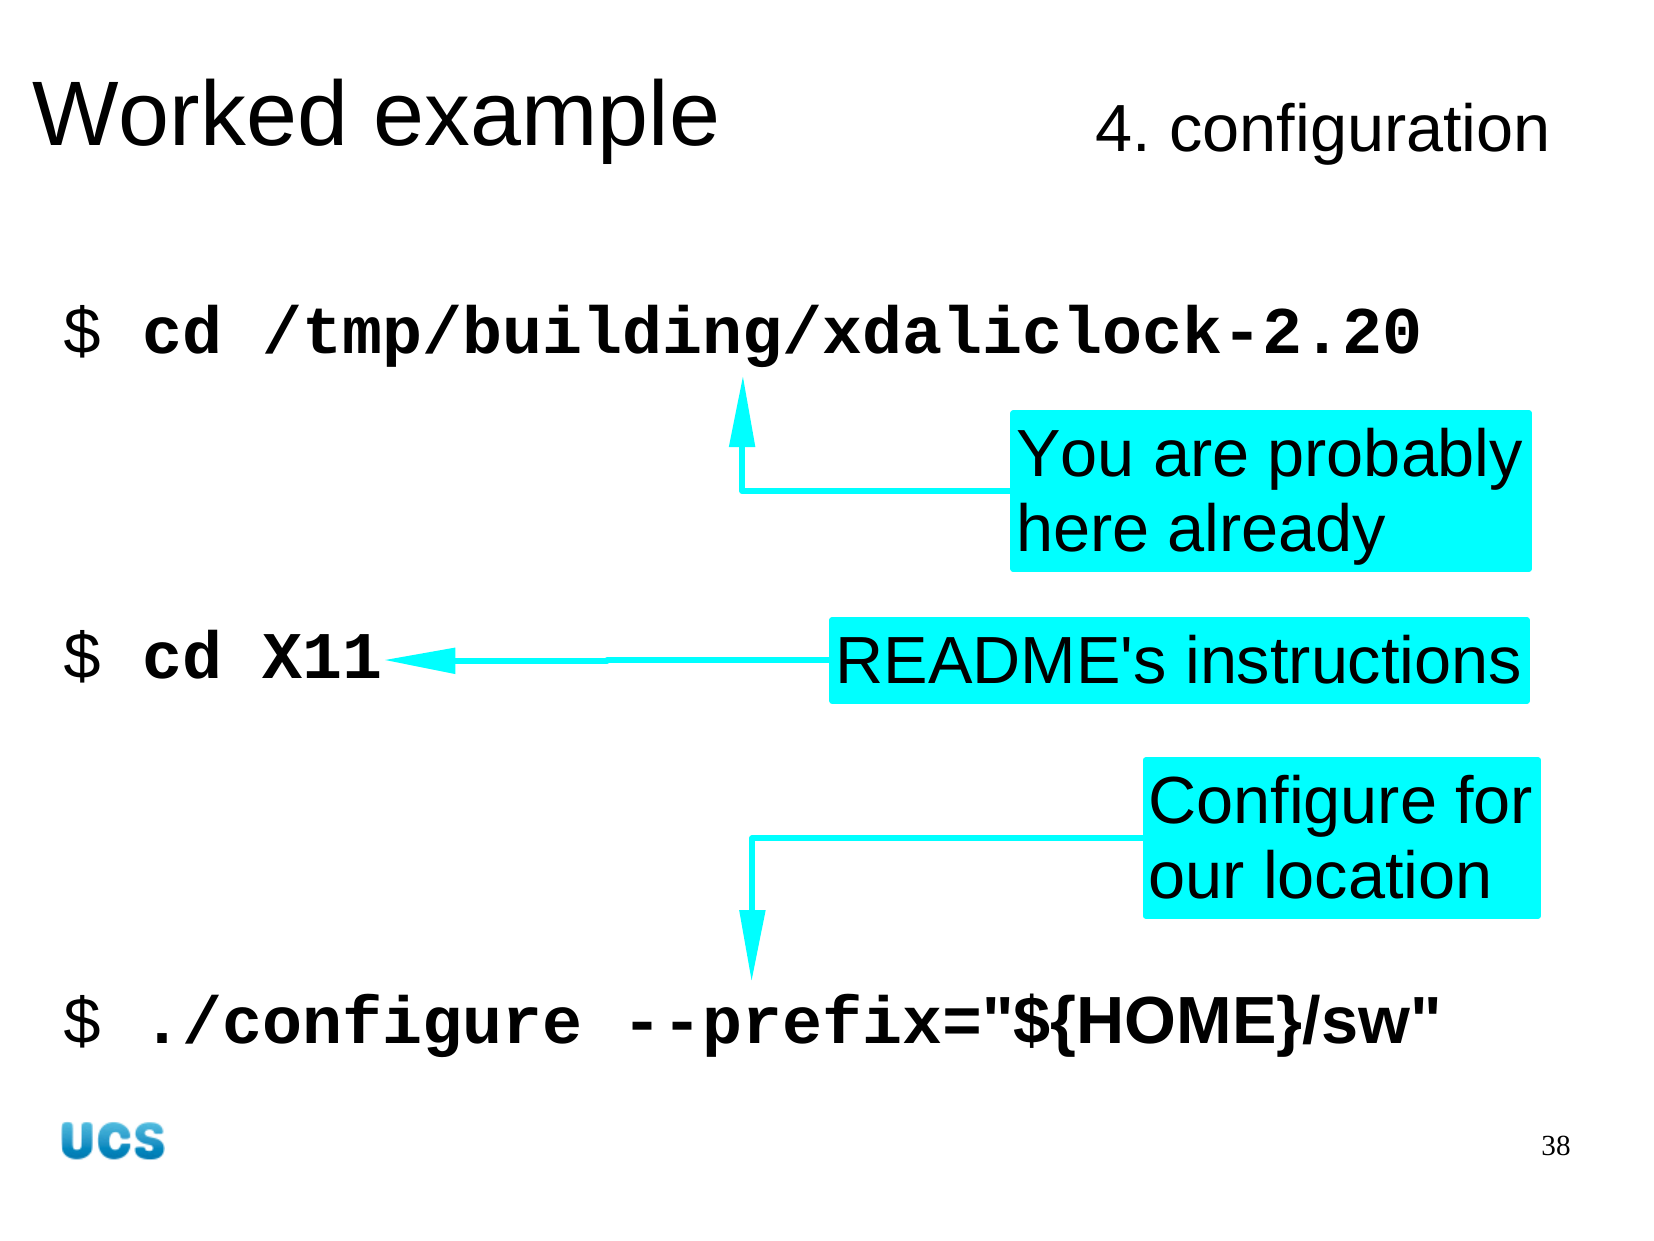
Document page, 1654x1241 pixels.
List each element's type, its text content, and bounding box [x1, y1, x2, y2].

picture [61, 1121, 165, 1161]
text_box $ cd /tmp/building/xdaliclock-2.20 [59, 295, 1426, 377]
text_box Worked example [29, 59, 725, 168]
text_box Configure for our location [1145, 760, 1539, 916]
text_box You are probably here already [1013, 413, 1529, 569]
text_box $ ./configure --prefix="${HOME}/sw" [59, 980, 1446, 1067]
text_box $ cd X11 [59, 620, 386, 702]
text_box 4. configuration [1092, 88, 1556, 170]
text_box README's instructions [832, 620, 1527, 701]
